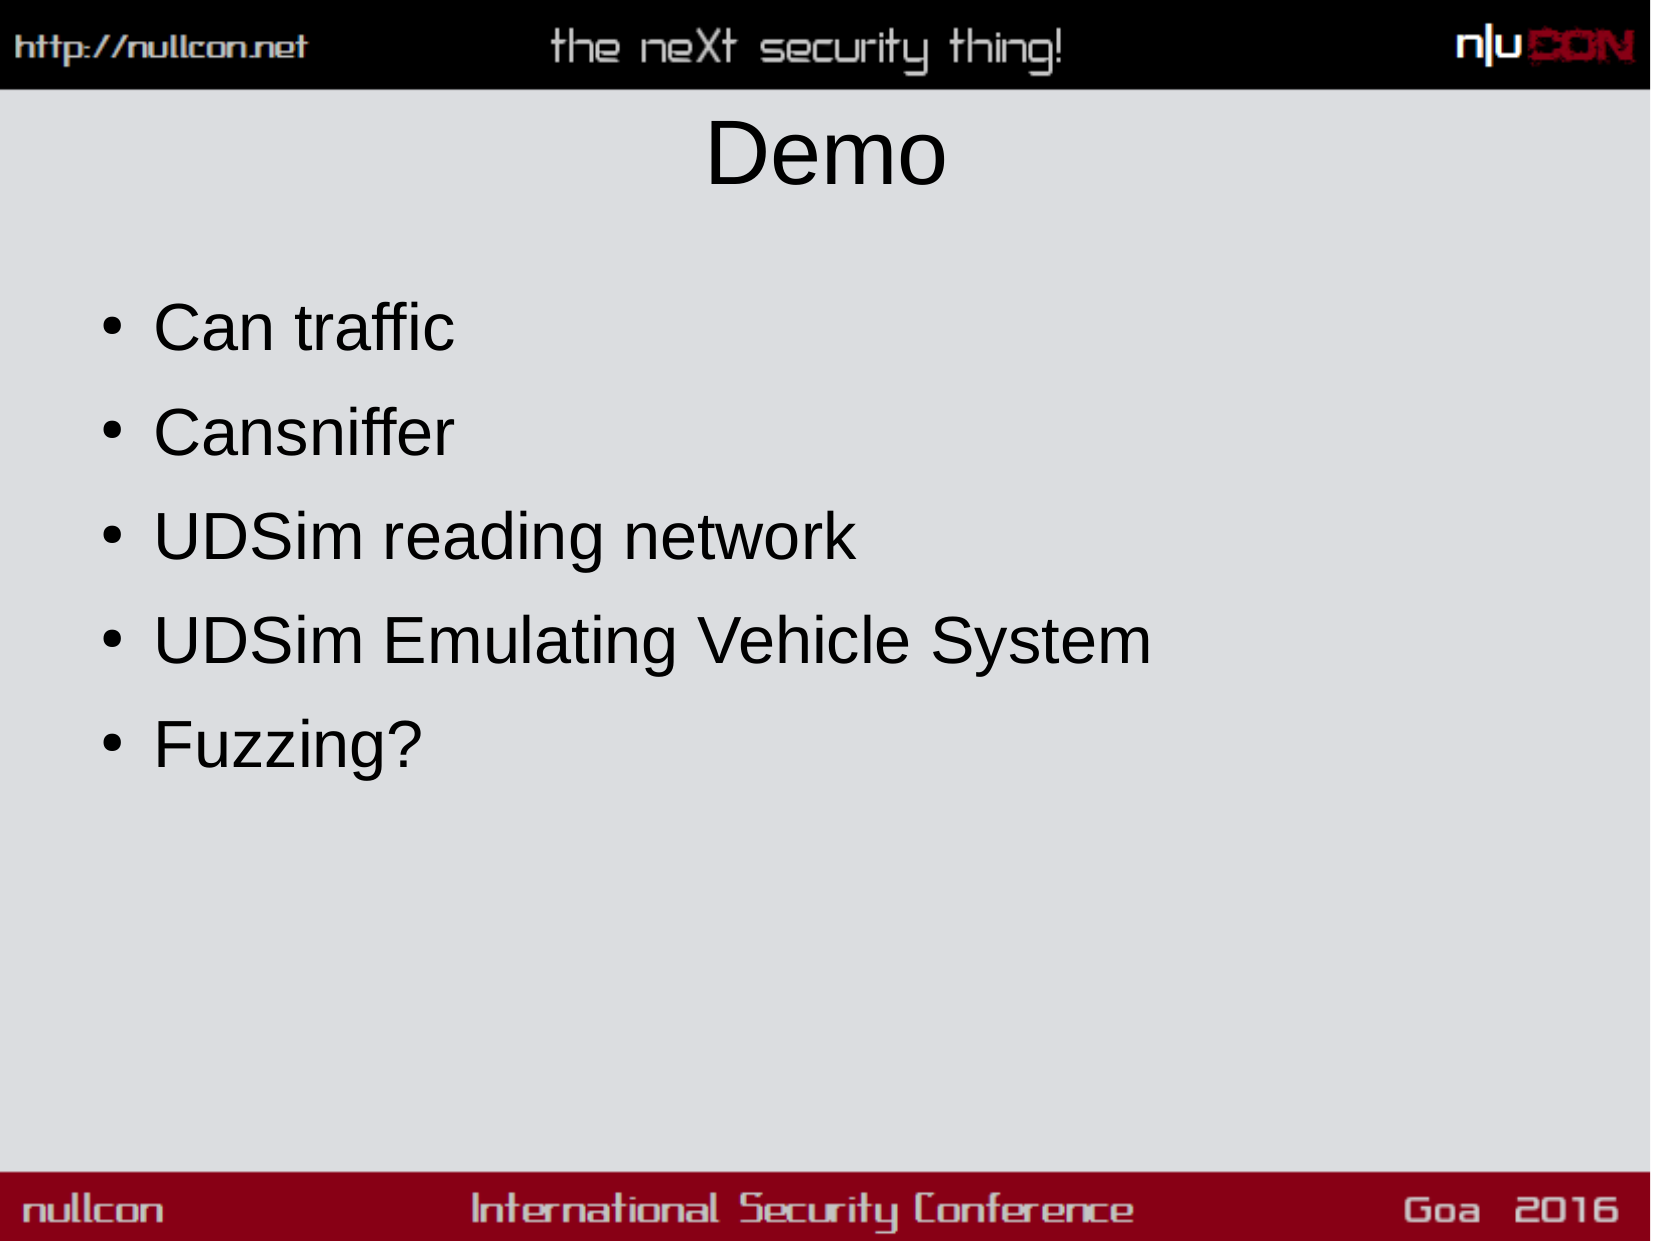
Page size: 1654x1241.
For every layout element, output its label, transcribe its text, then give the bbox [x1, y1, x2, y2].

list Can traffic Cansniffer UDSim reading network UDSim Emulating Vehicle System Fuzzing? [82, 290, 1571, 1010]
picture [0, 0, 1651, 1241]
title Demo [82, 49, 1571, 257]
